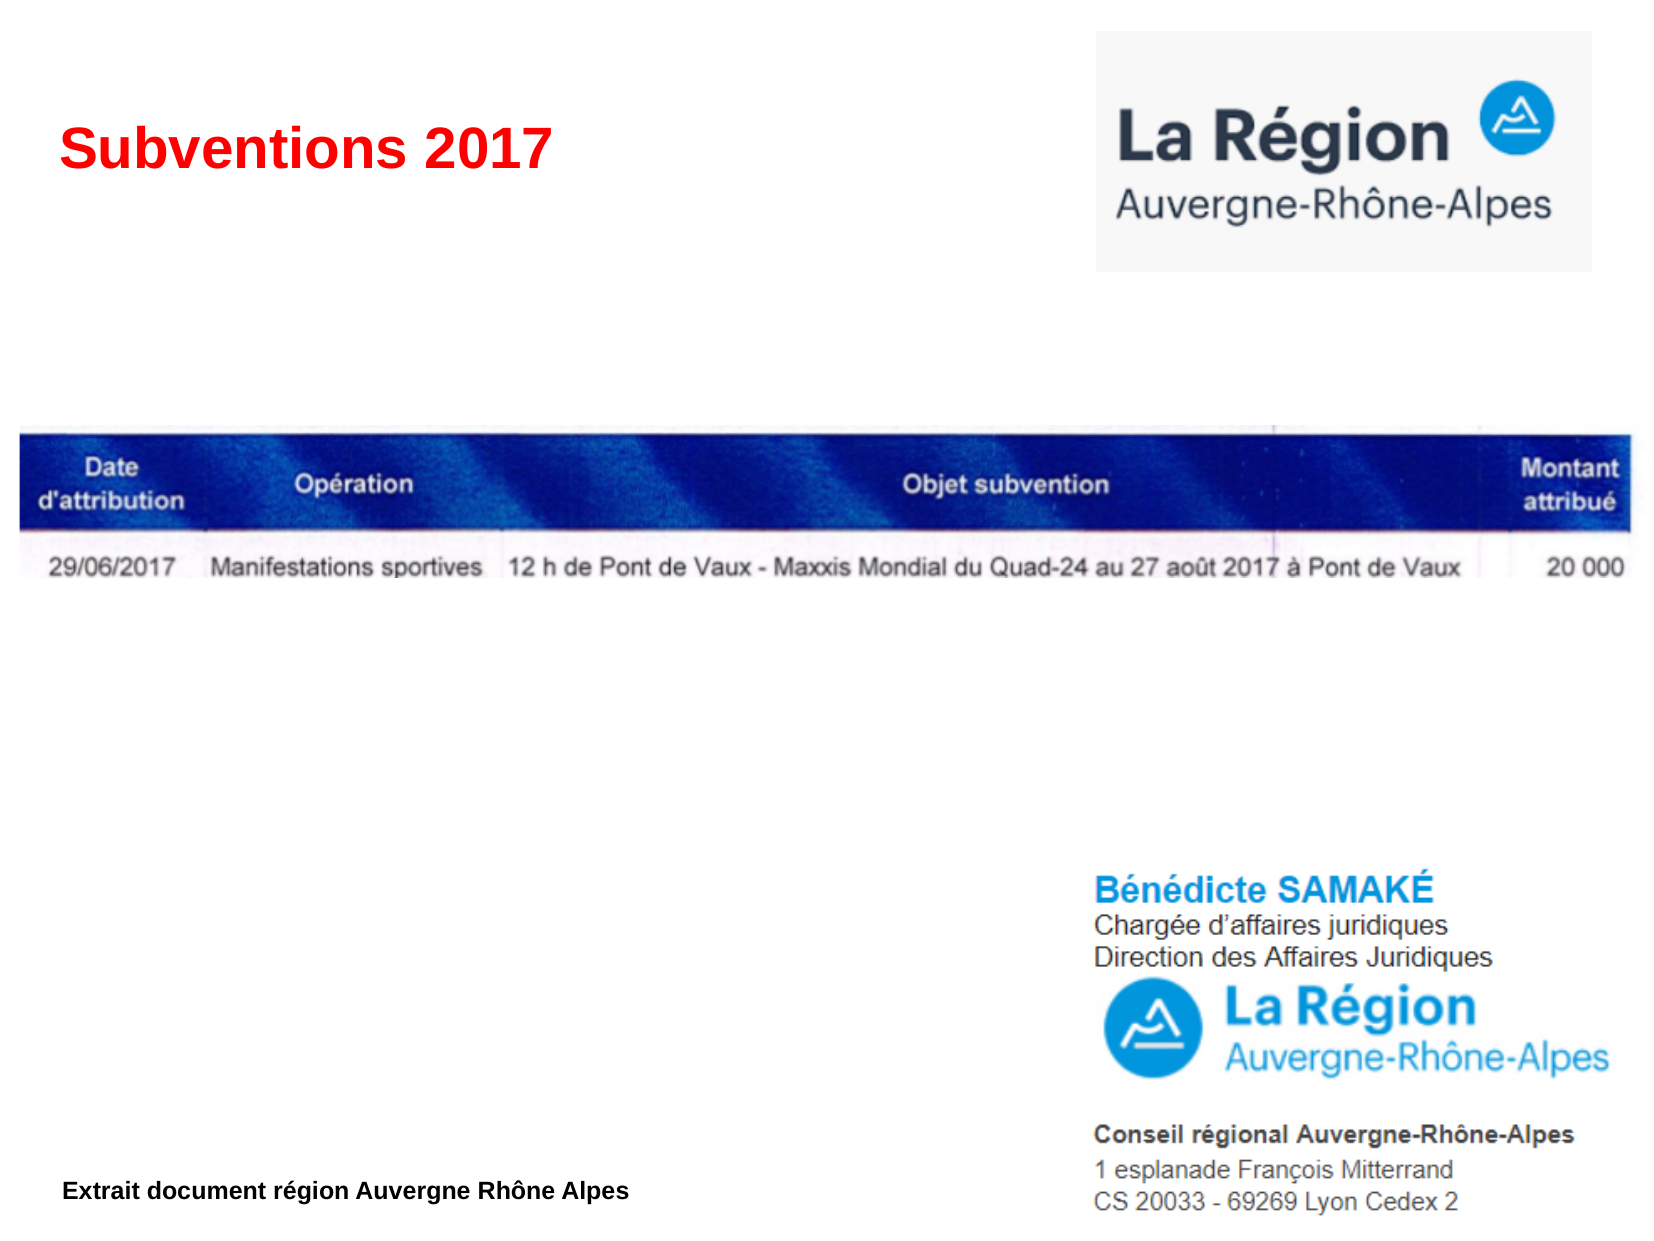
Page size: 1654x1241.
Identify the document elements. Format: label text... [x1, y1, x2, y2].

picture [15, 425, 1654, 578]
title Subventions 2017 [59, 83, 1096, 213]
picture [1096, 31, 1592, 272]
picture [1069, 856, 1630, 1229]
text_box Extrait document région Auvergne Rhône Alpes [47, 1169, 910, 1217]
